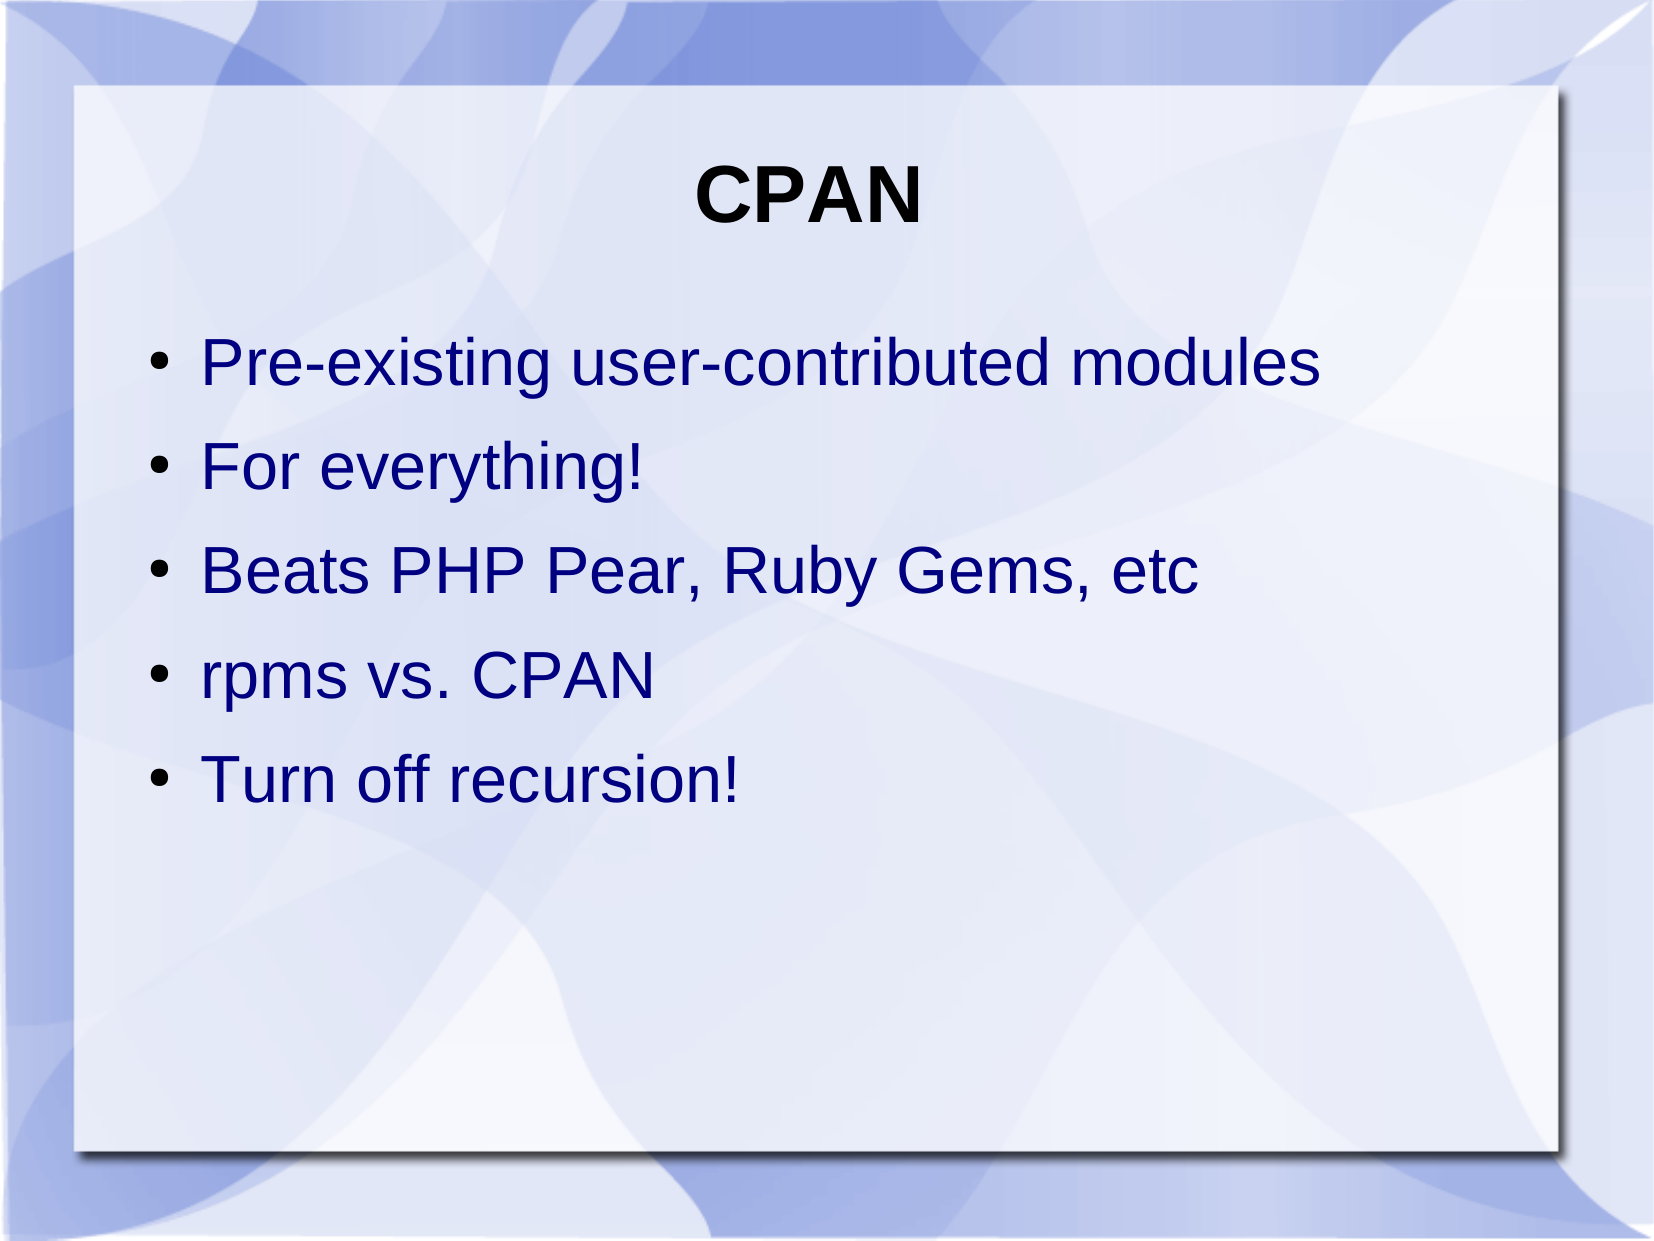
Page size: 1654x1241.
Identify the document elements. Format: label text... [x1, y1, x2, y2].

picture [0, 0, 1654, 1241]
title CPAN [82, 90, 1536, 298]
list Pre-existing user-contributed modules For everything! Beats PHP Pear, Ruby Gems, etc rpms vs. CPAN Turn off recursion! [129, 324, 1489, 1045]
